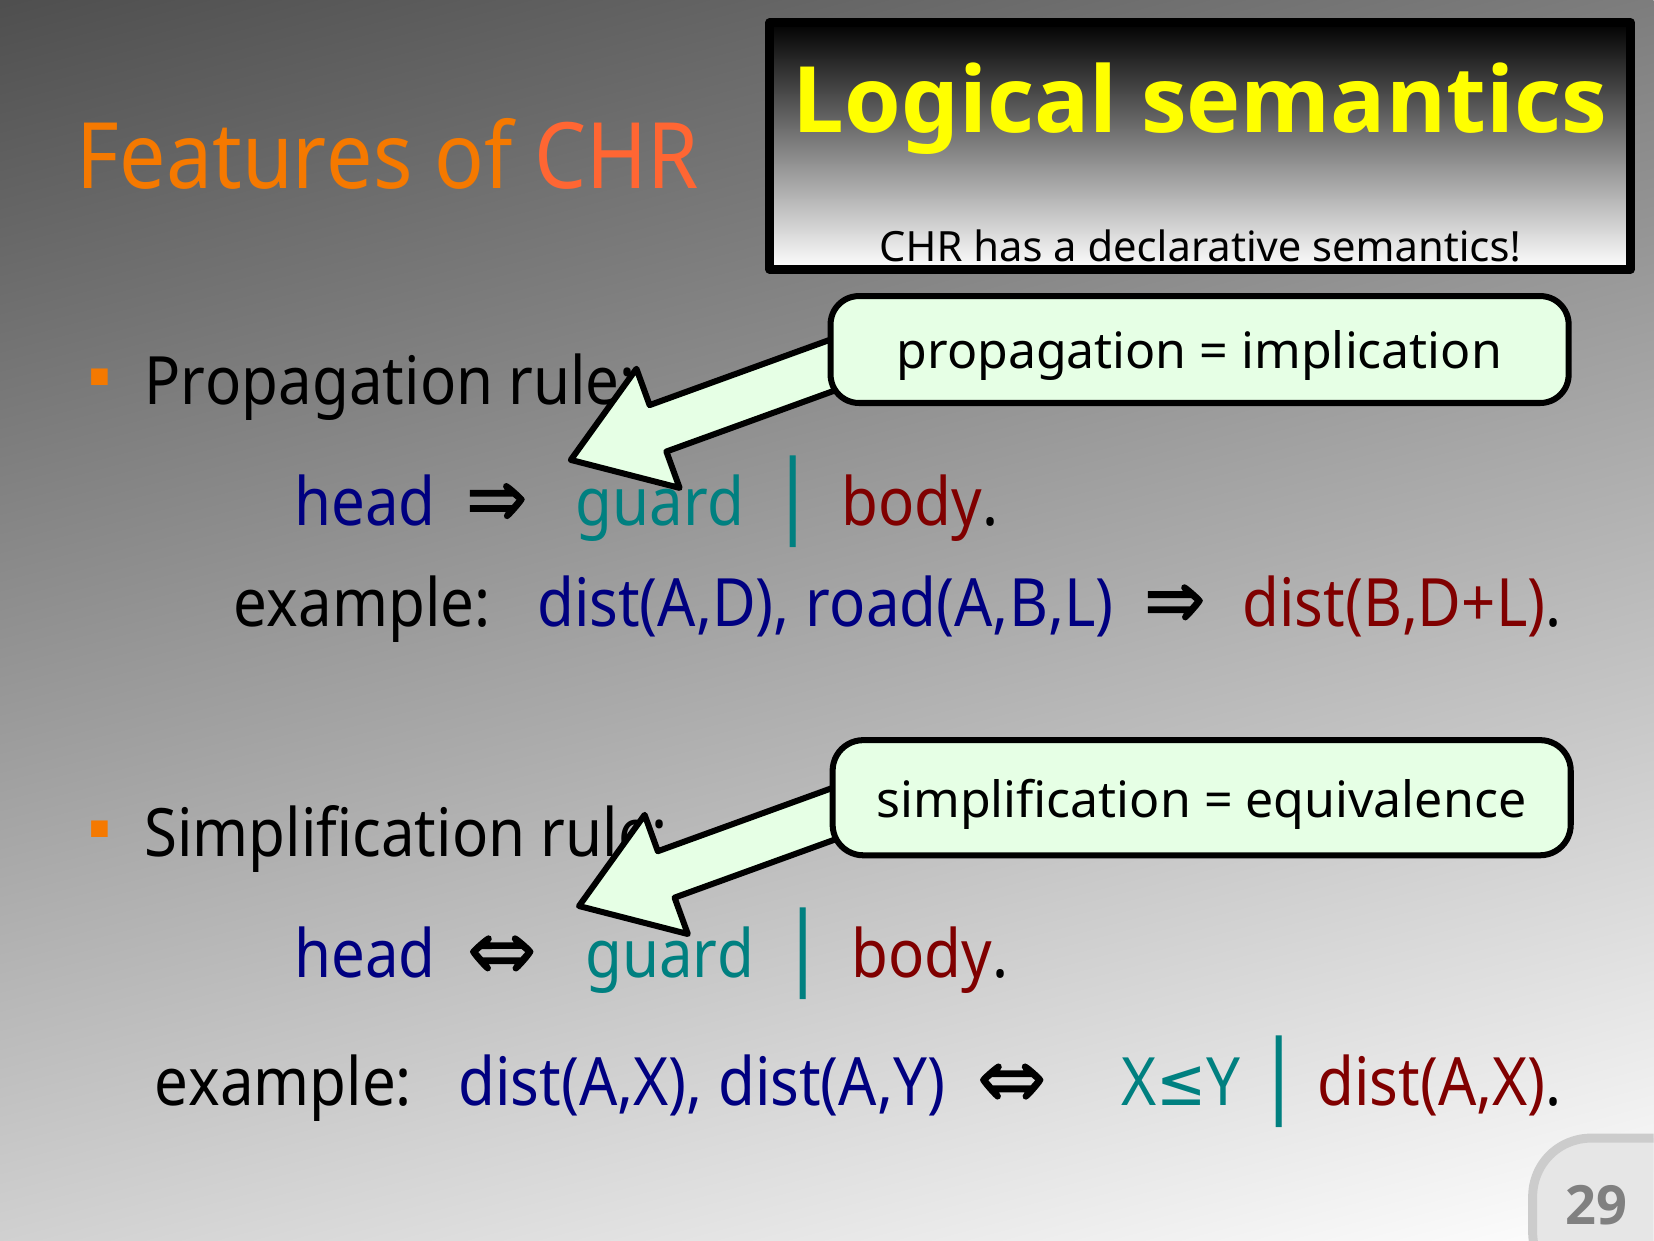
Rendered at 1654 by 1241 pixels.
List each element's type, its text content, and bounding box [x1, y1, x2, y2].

list Propagation rule: head  guard | body. example: dist(A,D), road(A,B,L)  dist(B,D+L). Simplification rule: head  guard | body. example: dist(A,X), dist(A,Y)  X≤Y | dist(A,X). [73, 333, 1562, 1176]
text_box simplification = equivalence [832, 740, 1571, 856]
text_box Logical semantics CHR has a declarative semantics! [769, 22, 1631, 270]
text_box [579, 788, 836, 935]
text_box propagation = implication [830, 296, 1569, 403]
text_box [570, 339, 835, 488]
title Features of CHR [76, 80, 769, 226]
